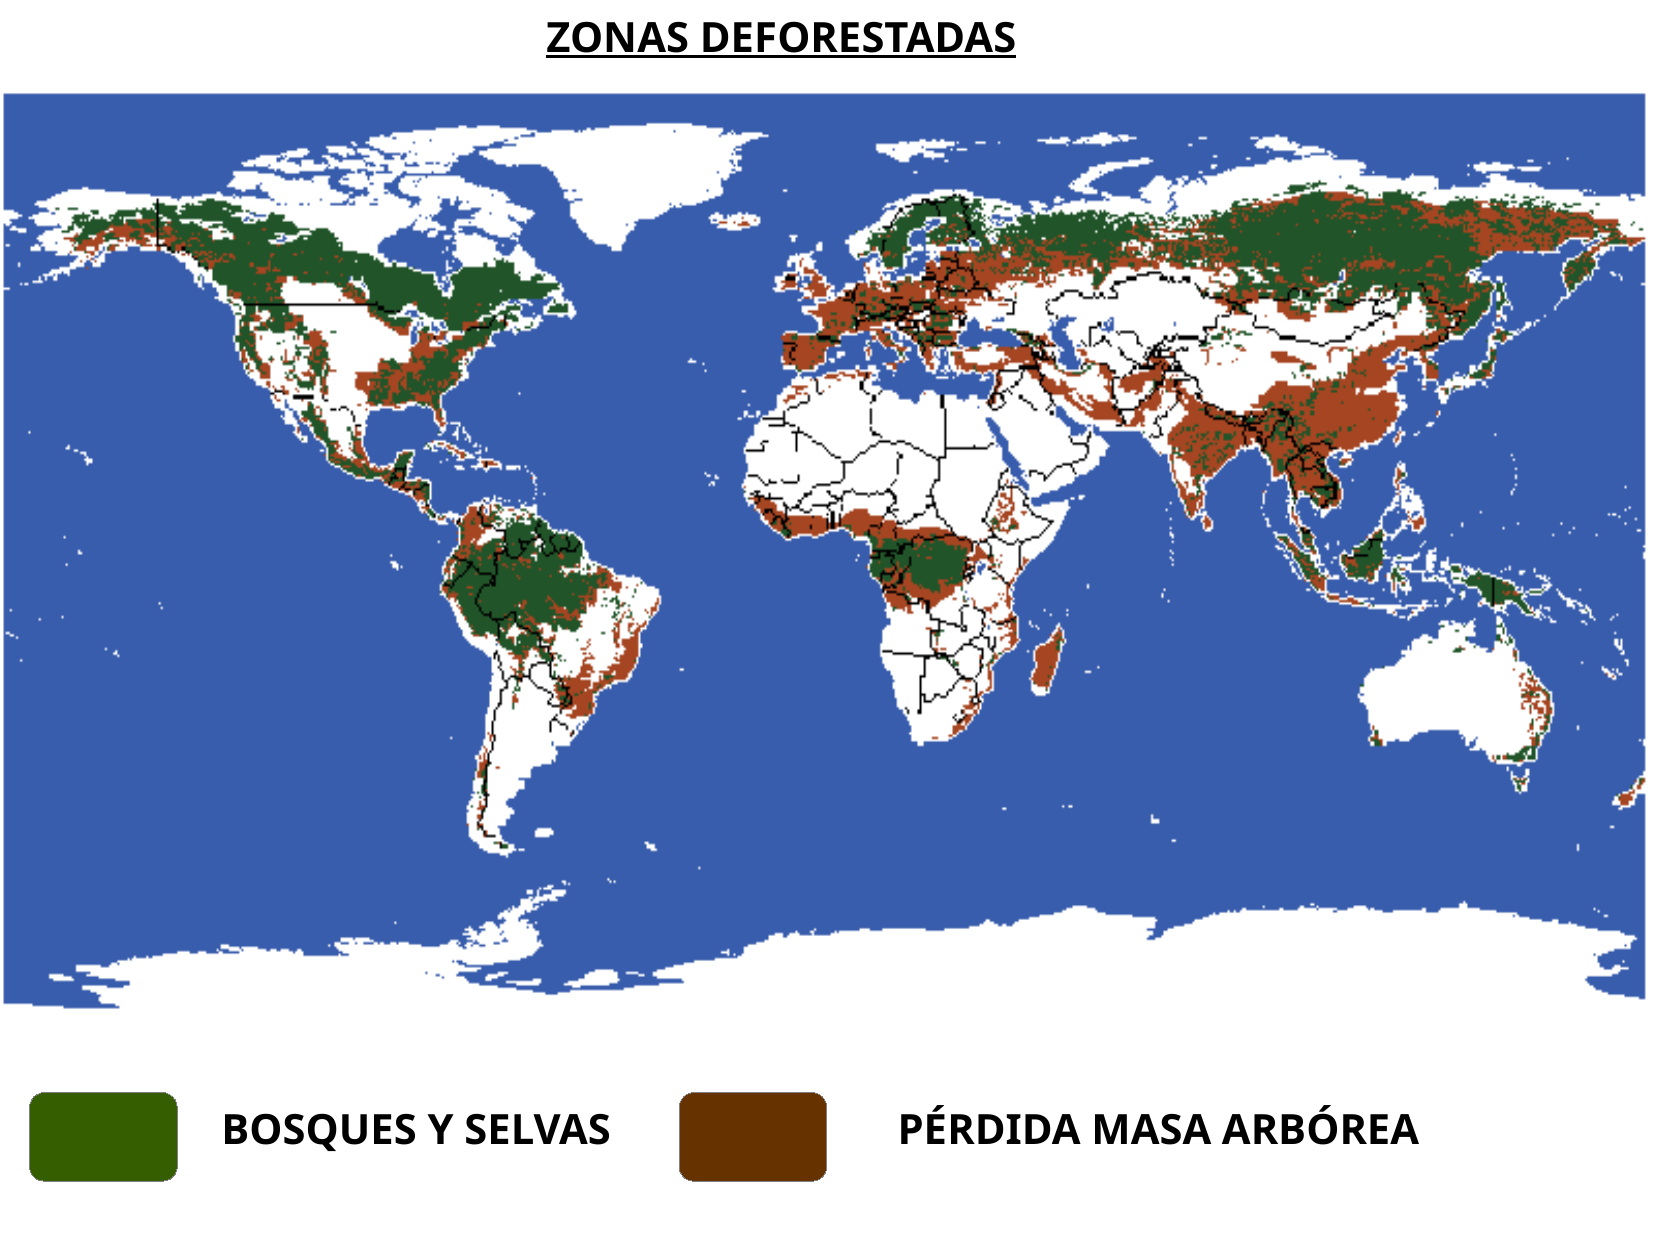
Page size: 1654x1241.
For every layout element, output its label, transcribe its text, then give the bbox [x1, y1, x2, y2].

text_box PÉRDIDA MASA ARBÓREA [882, 1092, 1511, 1157]
text_box [29, 1092, 178, 1182]
text_box BOSQUES Y SELVAS [206, 1092, 690, 1157]
text_box ZONAS DEFORESTADAS [531, 0, 1112, 65]
text_box [679, 1092, 827, 1182]
picture [0, 92, 1654, 1034]
